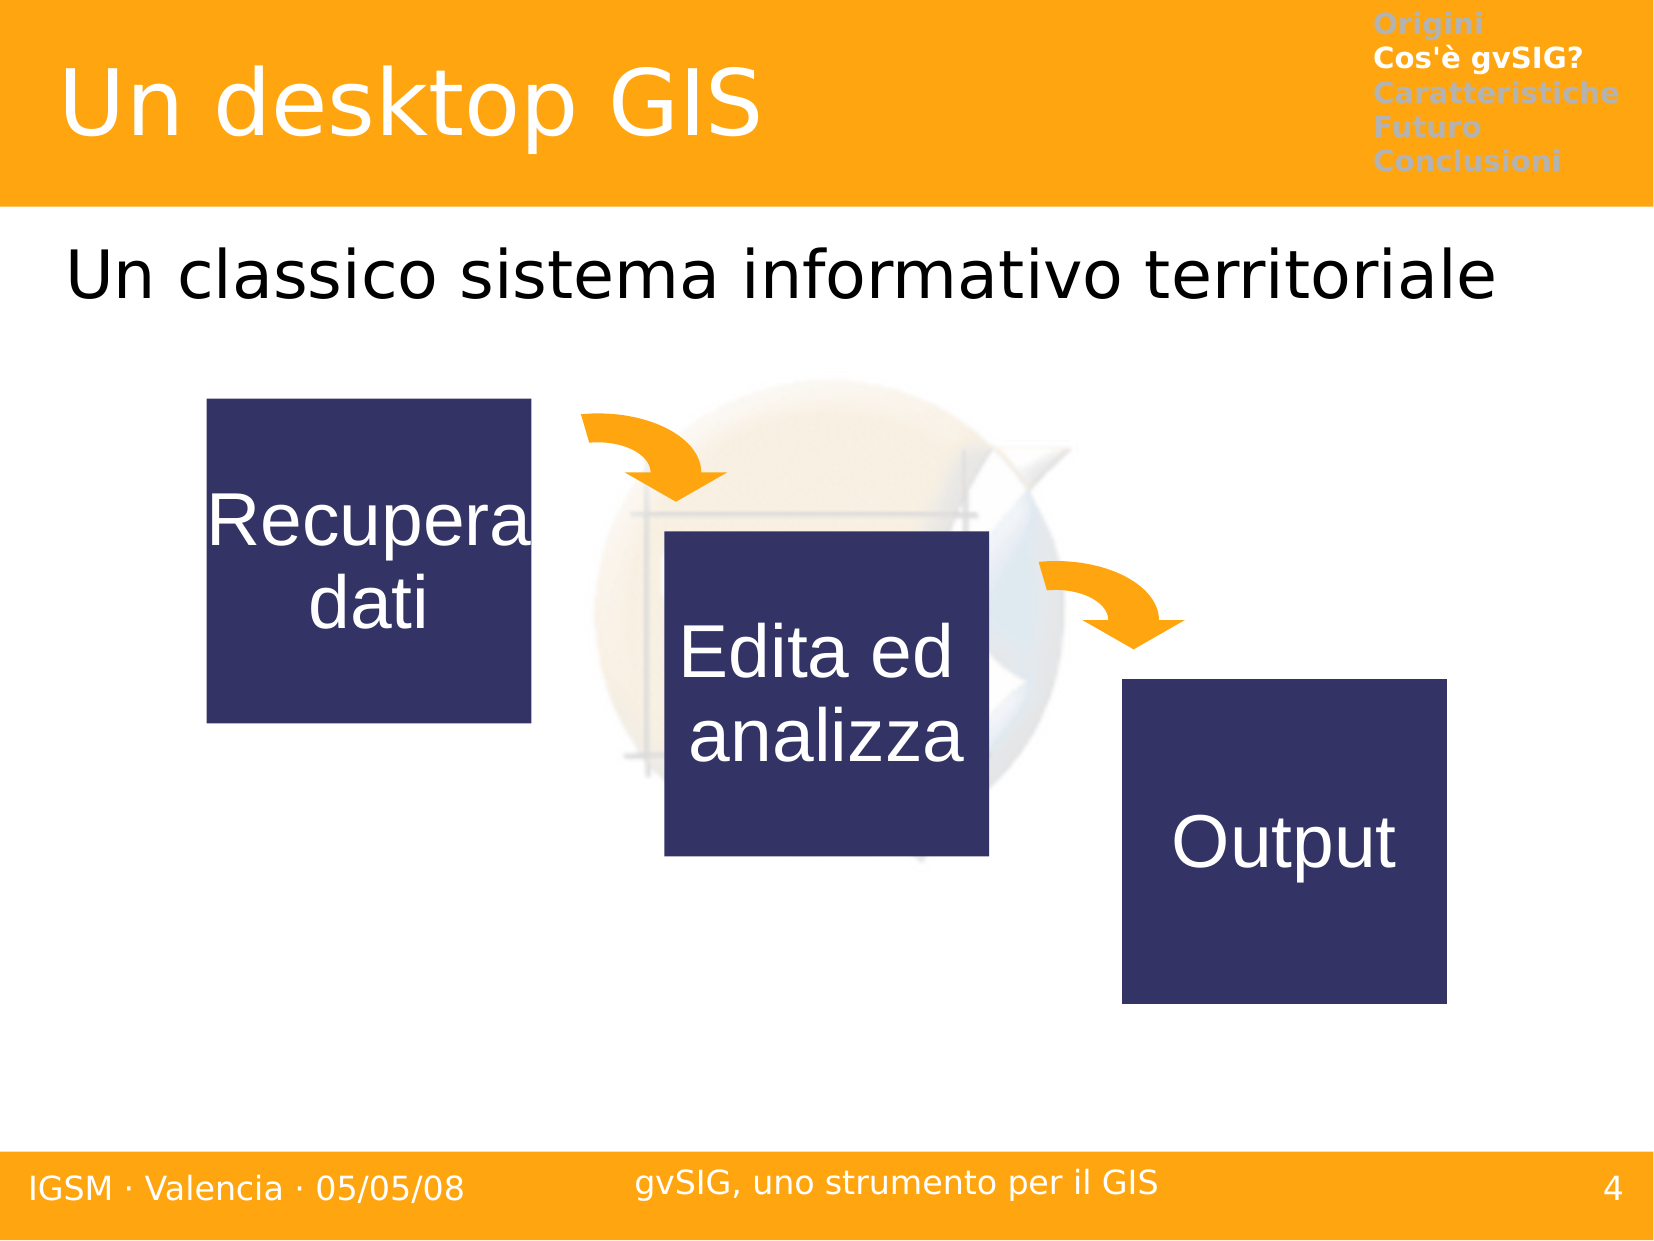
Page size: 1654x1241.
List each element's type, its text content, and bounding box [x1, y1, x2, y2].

text_box Edita ed analizza [664, 531, 990, 857]
text_box Origini Cos'è gvSIG? Caratteristiche Futuro Conclusioni [1358, 0, 1654, 207]
list Un classico sistema informativo territoriale [47, 236, 1595, 355]
text_box Recupera dati [206, 398, 532, 724]
text_box [580, 413, 728, 502]
text_box Output [1122, 679, 1447, 1004]
title Un desktop GIS [59, 29, 1358, 178]
text_box [1038, 561, 1185, 650]
